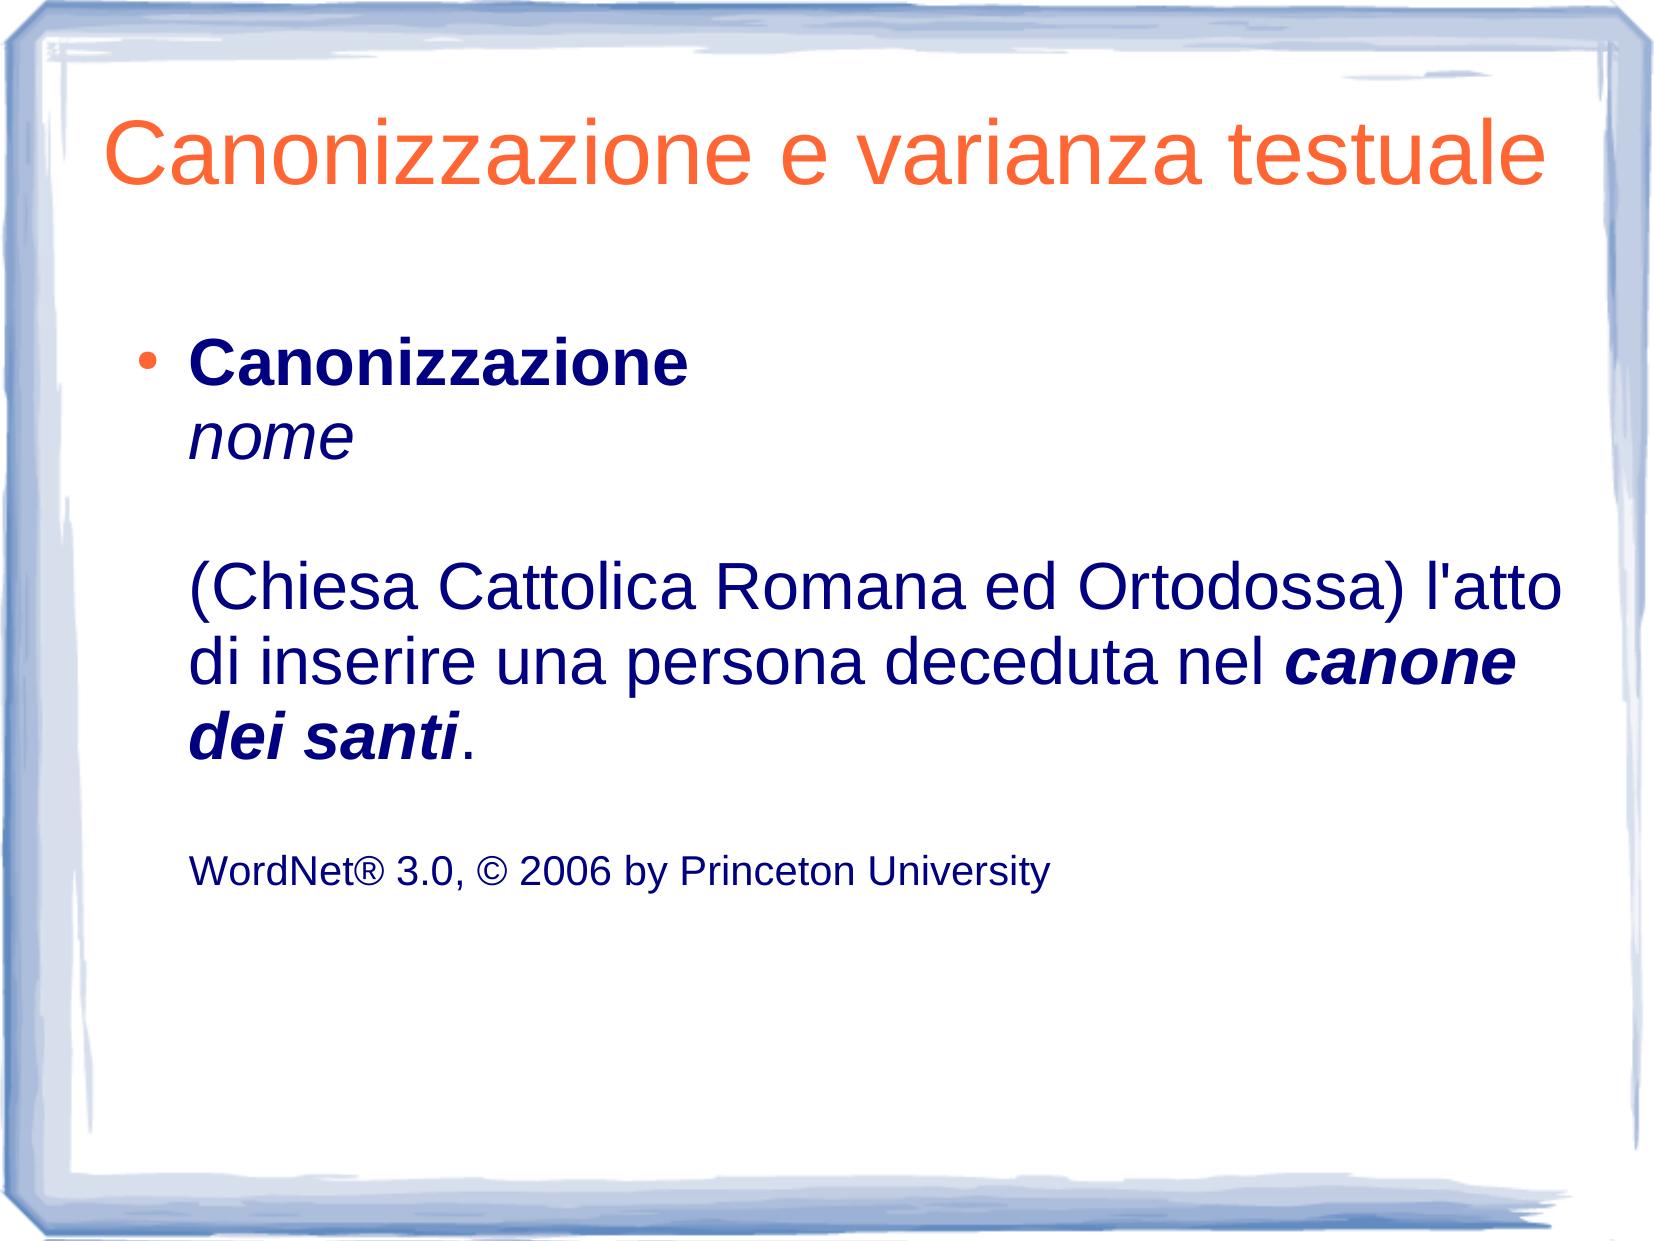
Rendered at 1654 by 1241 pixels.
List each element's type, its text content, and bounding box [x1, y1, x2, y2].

list Canonizzazione nome (Chiesa Cattolica Romana ed Ortodossa) l'atto di inserire una persona deceduta nel canone dei santi. WordNet® 3.0, © 2006 by Princeton University [118, 324, 1571, 1045]
picture [0, 0, 1654, 1241]
title Canonizzazione e varianza testuale [82, 49, 1571, 257]
